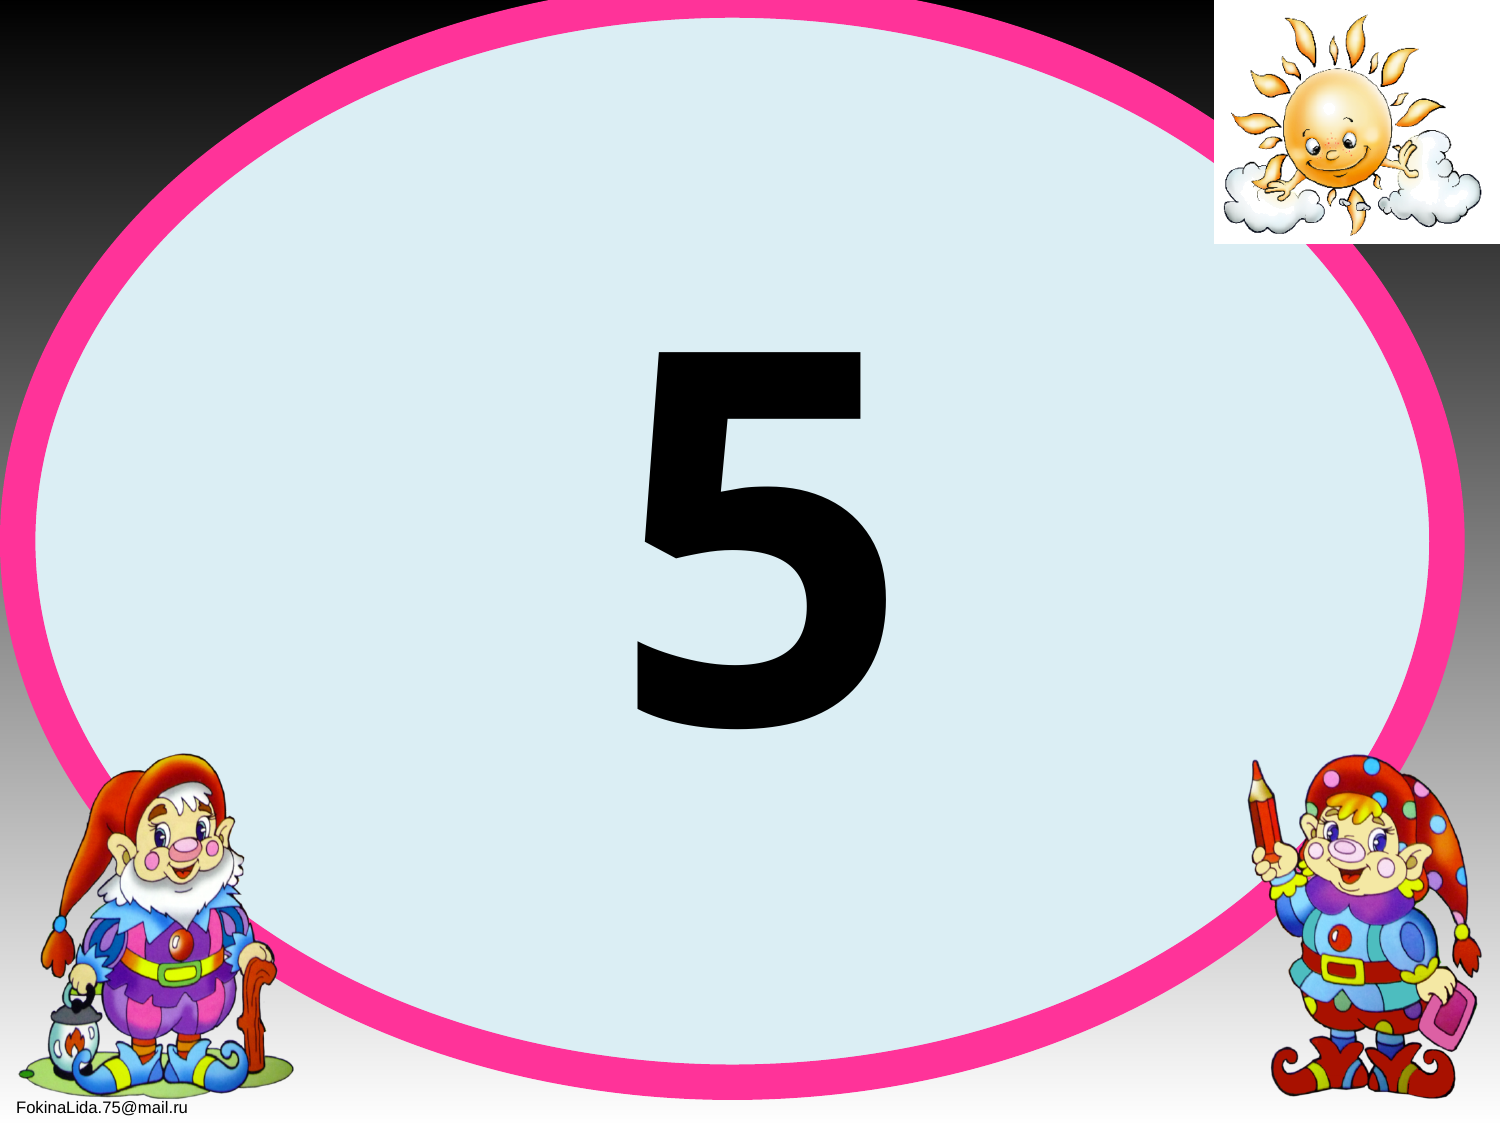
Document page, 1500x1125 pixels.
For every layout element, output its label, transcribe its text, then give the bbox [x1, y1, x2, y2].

picture [1246, 751, 1483, 1101]
text_box 5 [454, 196, 1069, 837]
picture [1214, 0, 1500, 244]
picture [17, 751, 294, 1101]
